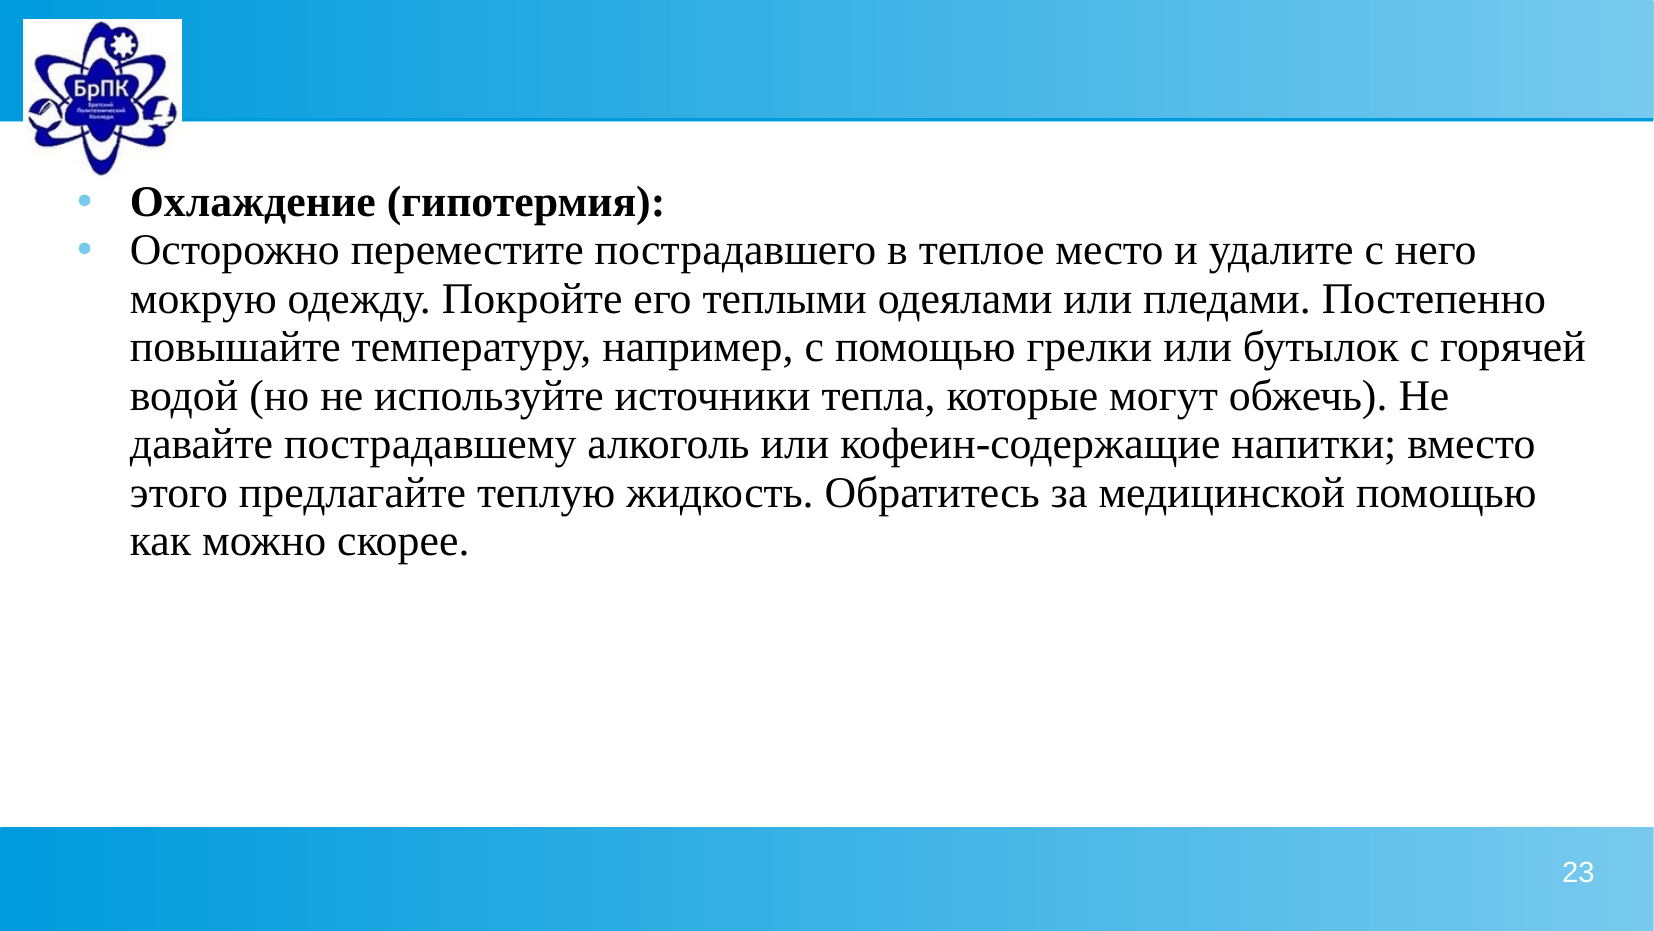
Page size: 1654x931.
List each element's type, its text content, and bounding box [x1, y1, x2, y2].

list Охлаждение (гипотермия): Осторожно переместите пострадавшего в теплое место и удалите с него мокрую одежду. Покройте его теплыми одеялами или пледами. Постепенно повышайте температуру, например, с помощью грелки или бутылок с горячей водой (но не используйте источники тепла, которые могут обжечь). Не давайте пострадавшему алкоголь или кофеин-содержащие напитки; вместо этого предлагайте теплую жидкость. Обратитесь за медицинской помощью как можно скорее. [59, 177, 1595, 768]
picture [23, 20, 182, 178]
